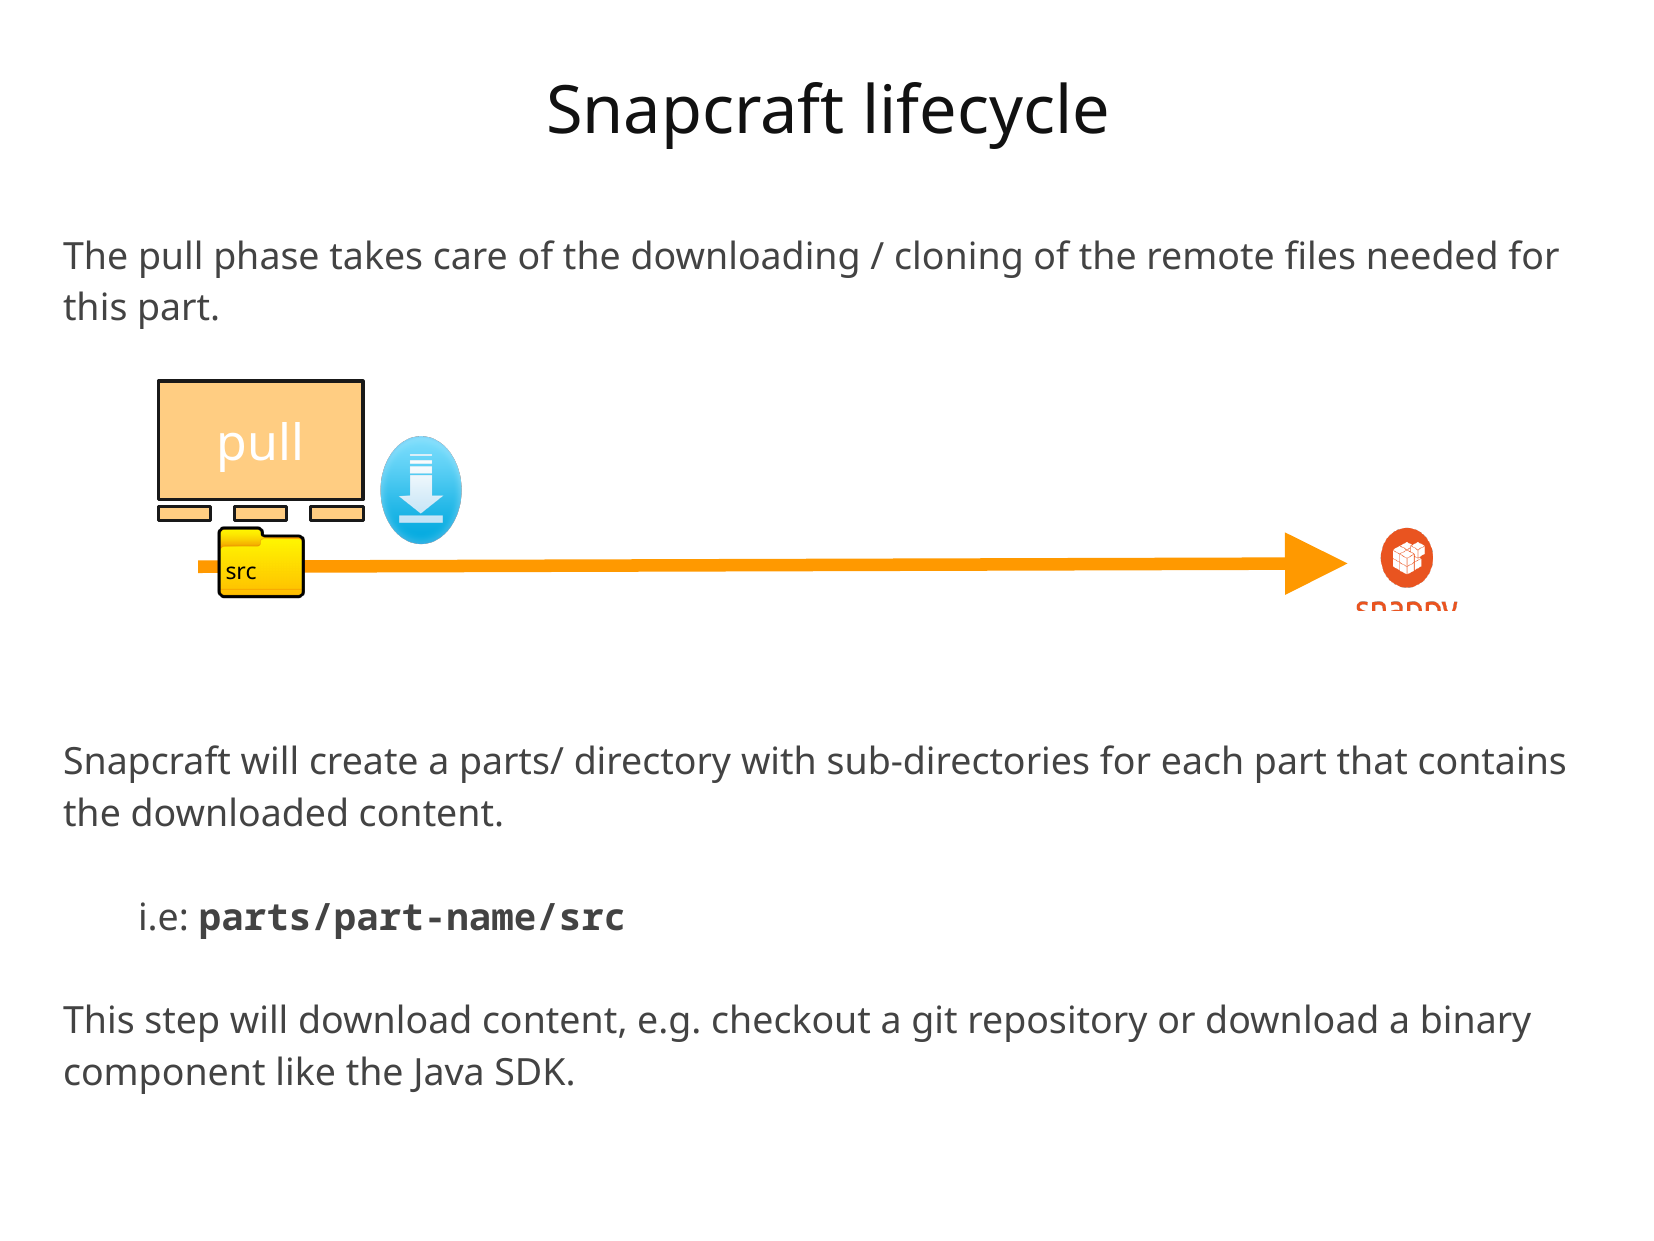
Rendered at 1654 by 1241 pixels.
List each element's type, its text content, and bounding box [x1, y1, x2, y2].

text_box src [210, 541, 302, 584]
picture [215, 517, 307, 608]
picture [1356, 513, 1460, 611]
text_box Snapcraft lifecycle [38, 74, 1618, 172]
text_box [234, 506, 287, 521]
text_box [158, 506, 211, 521]
text_box [310, 506, 364, 521]
text_box pull [158, 380, 364, 500]
picture [376, 430, 466, 550]
text_box The pull phase takes care of the downloading / cloning of the remote files needed for this part. Snapcraft will create a parts/ directory with sub-directories for each part that contains the downloaded content. i.e: parts/part-name/src This step will download content, e.g. checkout a git repository or download a binary component like the Java SDK. ubuntu-core [63, 224, 1575, 666]
